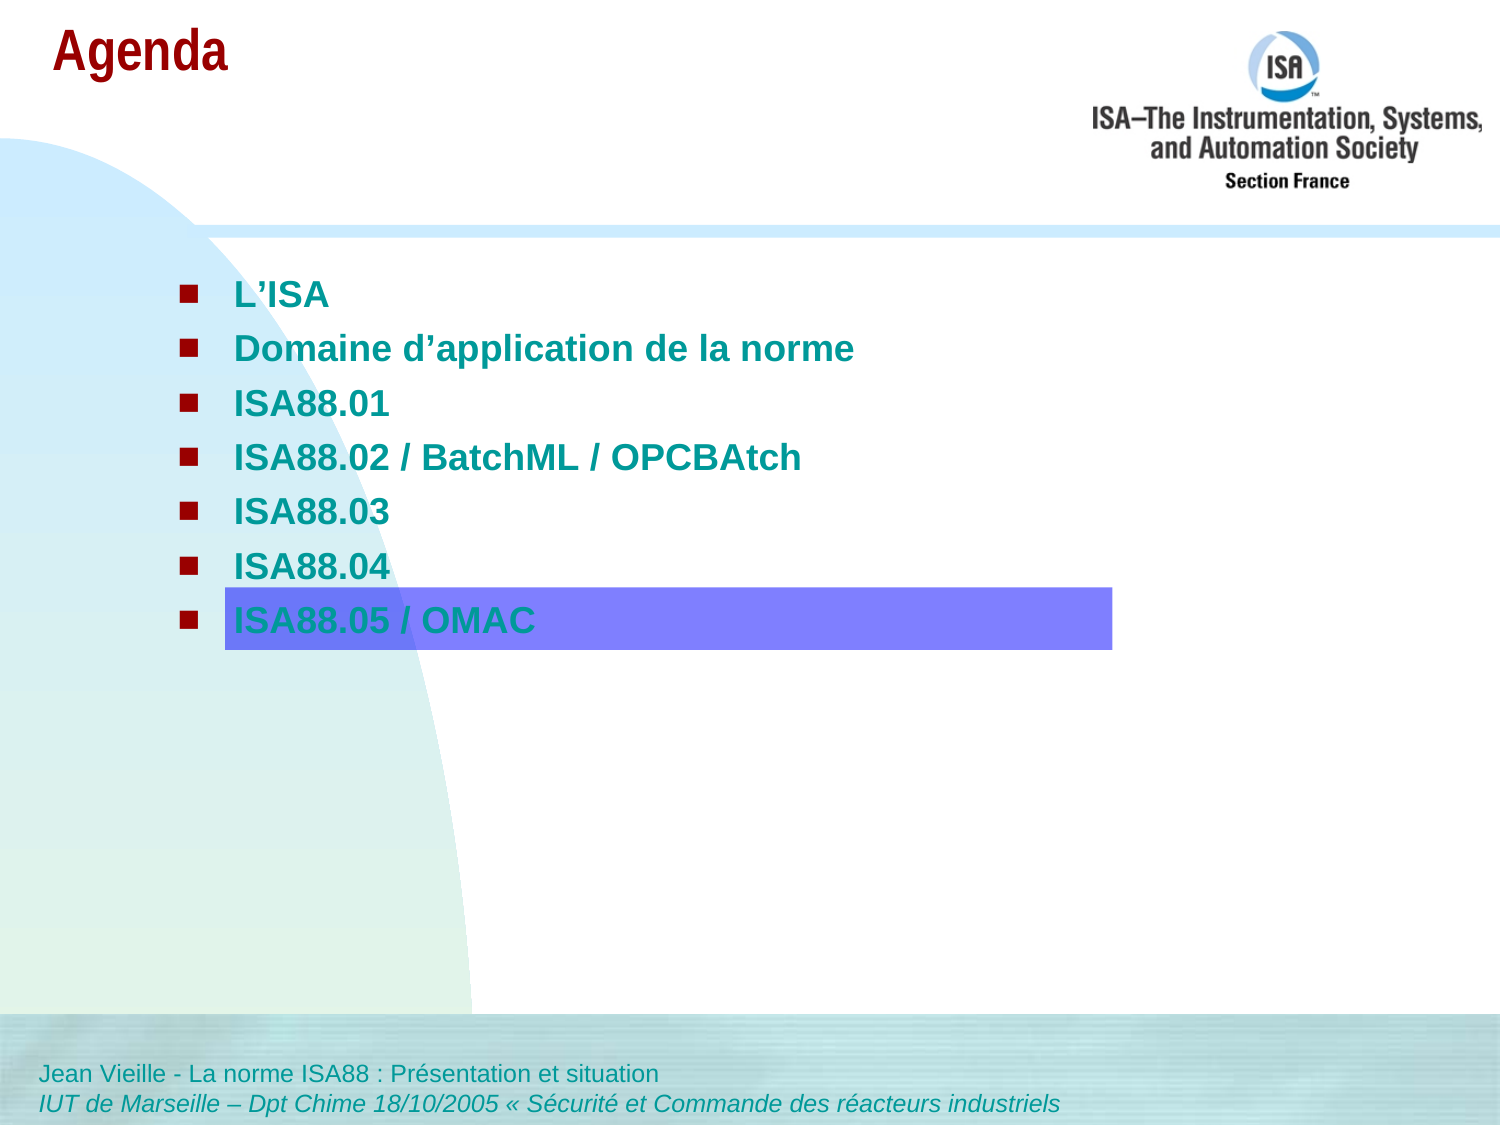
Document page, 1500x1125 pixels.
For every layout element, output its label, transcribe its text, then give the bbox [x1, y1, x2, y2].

picture [1092, 31, 1483, 194]
list L’ISA Domaine d’application de la norme ISA88.01 ISA88.02 / BatchML / OPCBAtch ISA88.03 ISA88.04 ISA88.05 / OMAC [162, 262, 1453, 1000]
picture [0, 1014, 1500, 1125]
title Agenda [37, 12, 1088, 201]
